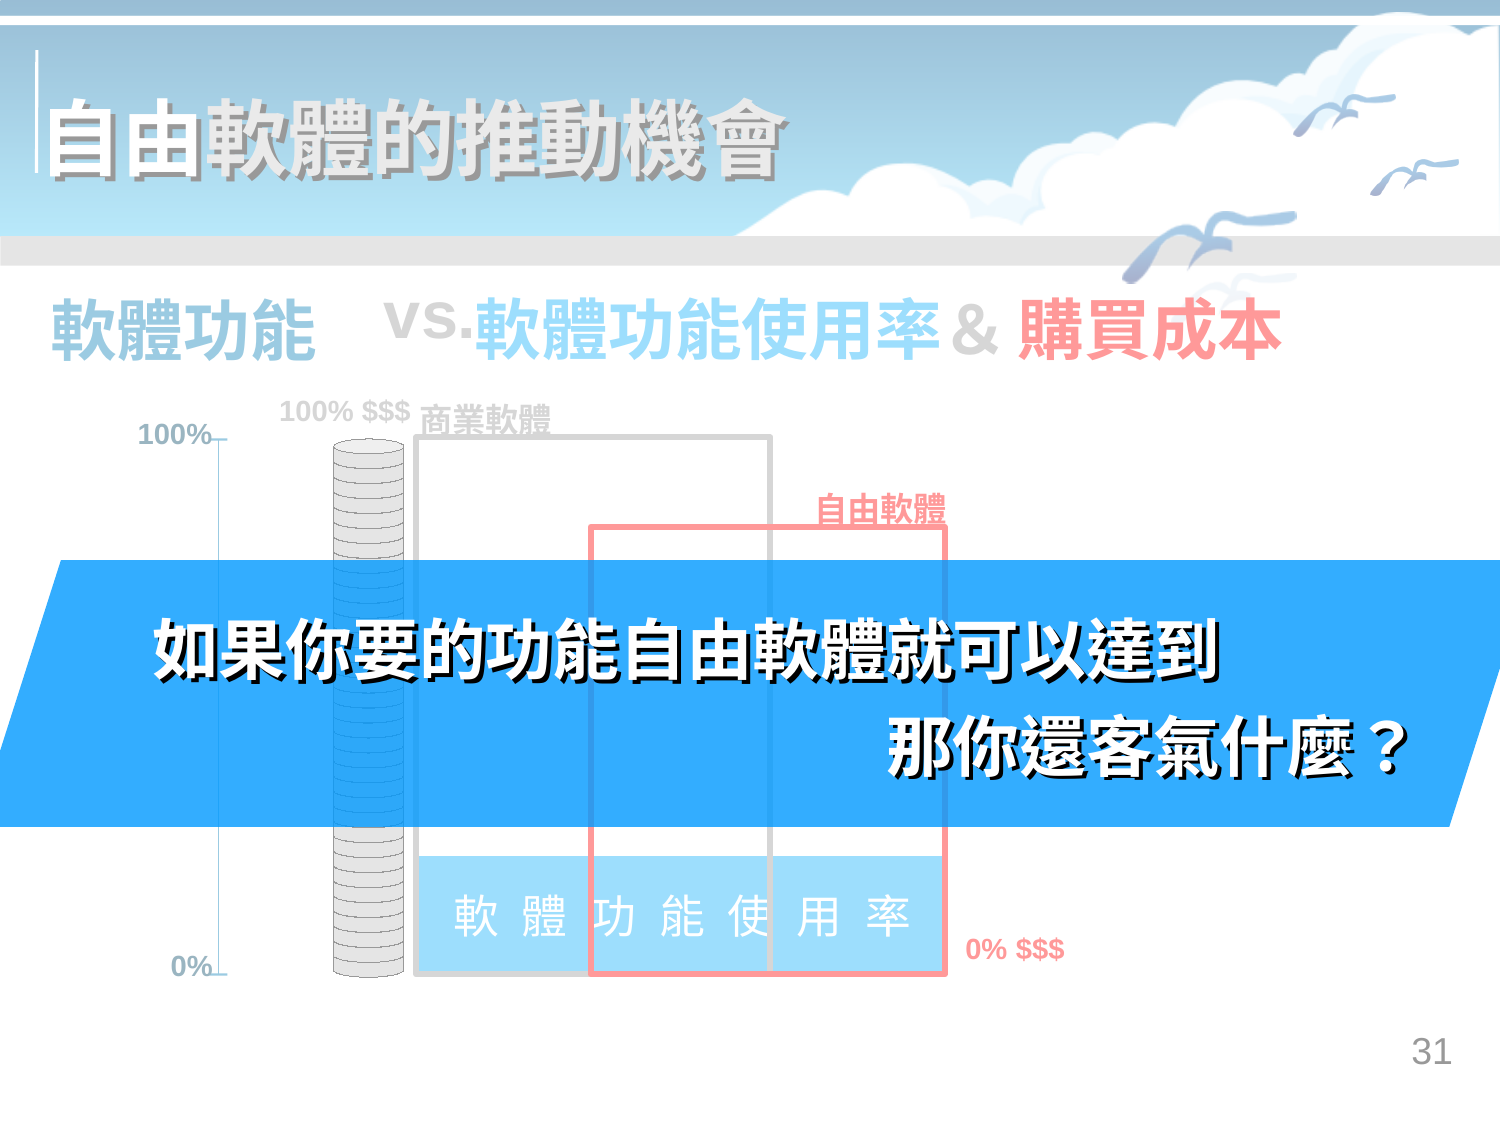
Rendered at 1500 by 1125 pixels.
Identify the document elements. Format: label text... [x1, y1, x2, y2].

text_box [0, 0, 1500, 747]
text_box 如果你要的功能自由軟體就可以達到 那你還客氣什麼？ [0, 560, 1500, 827]
text_box [0, 672, 1500, 1125]
